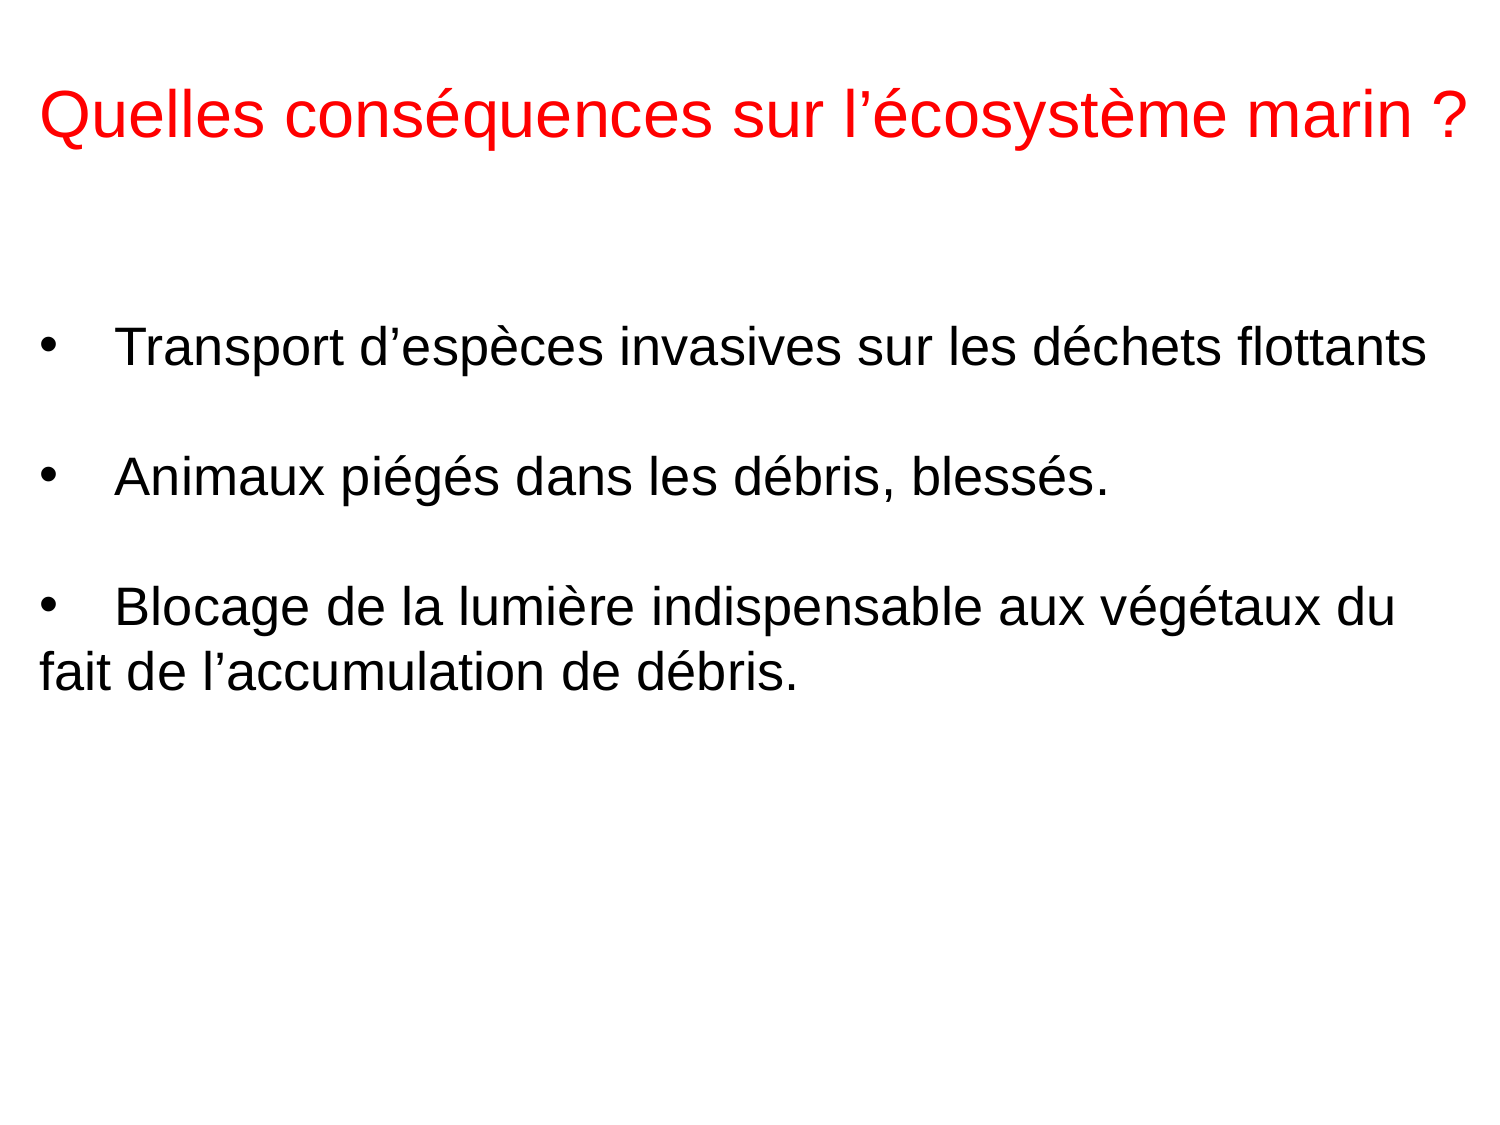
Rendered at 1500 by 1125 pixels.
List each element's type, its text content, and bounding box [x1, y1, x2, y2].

text_box Quelles conséquences sur l’écosystème marin ? Transport d’espèces invasives sur les déchets flottants Animaux piégés dans les débris, blessés. Blocage de la lumière indispensable aux végétaux du fait de l’accumulation de débris. [25, 64, 1500, 778]
